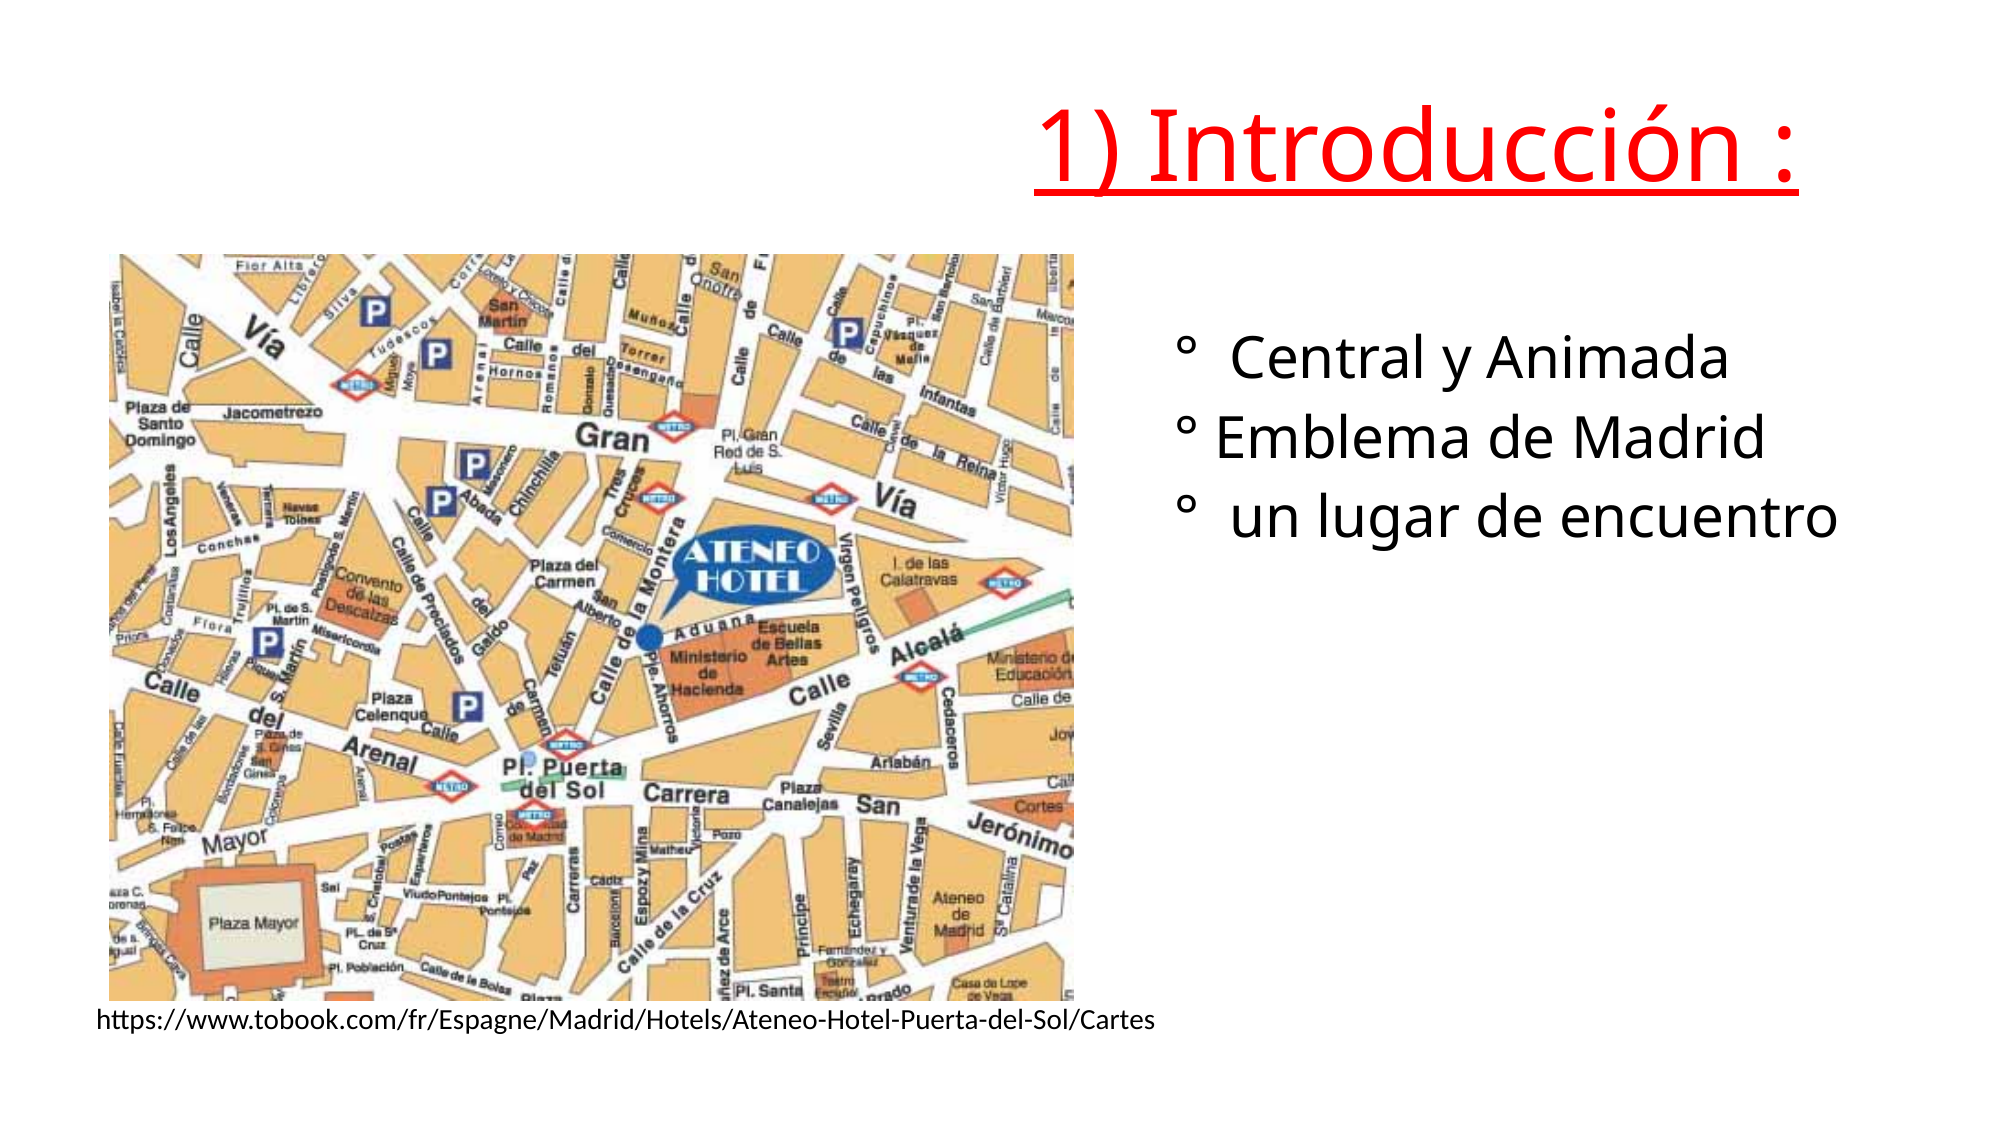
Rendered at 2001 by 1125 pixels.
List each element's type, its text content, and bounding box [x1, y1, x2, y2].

title 1) Introducción : [109, 66, 1835, 284]
picture [109, 254, 1074, 1000]
text_box ° Central y Animada ° Emblema de Madrid ° un lugar de encuentro [1159, 309, 1951, 562]
text_box https://www.tobook.com/fr/Espagne/Madrid/Hotels/Ateneo-Hotel-Puerta-del-Sol/Cartes [81, 1000, 1188, 1045]
